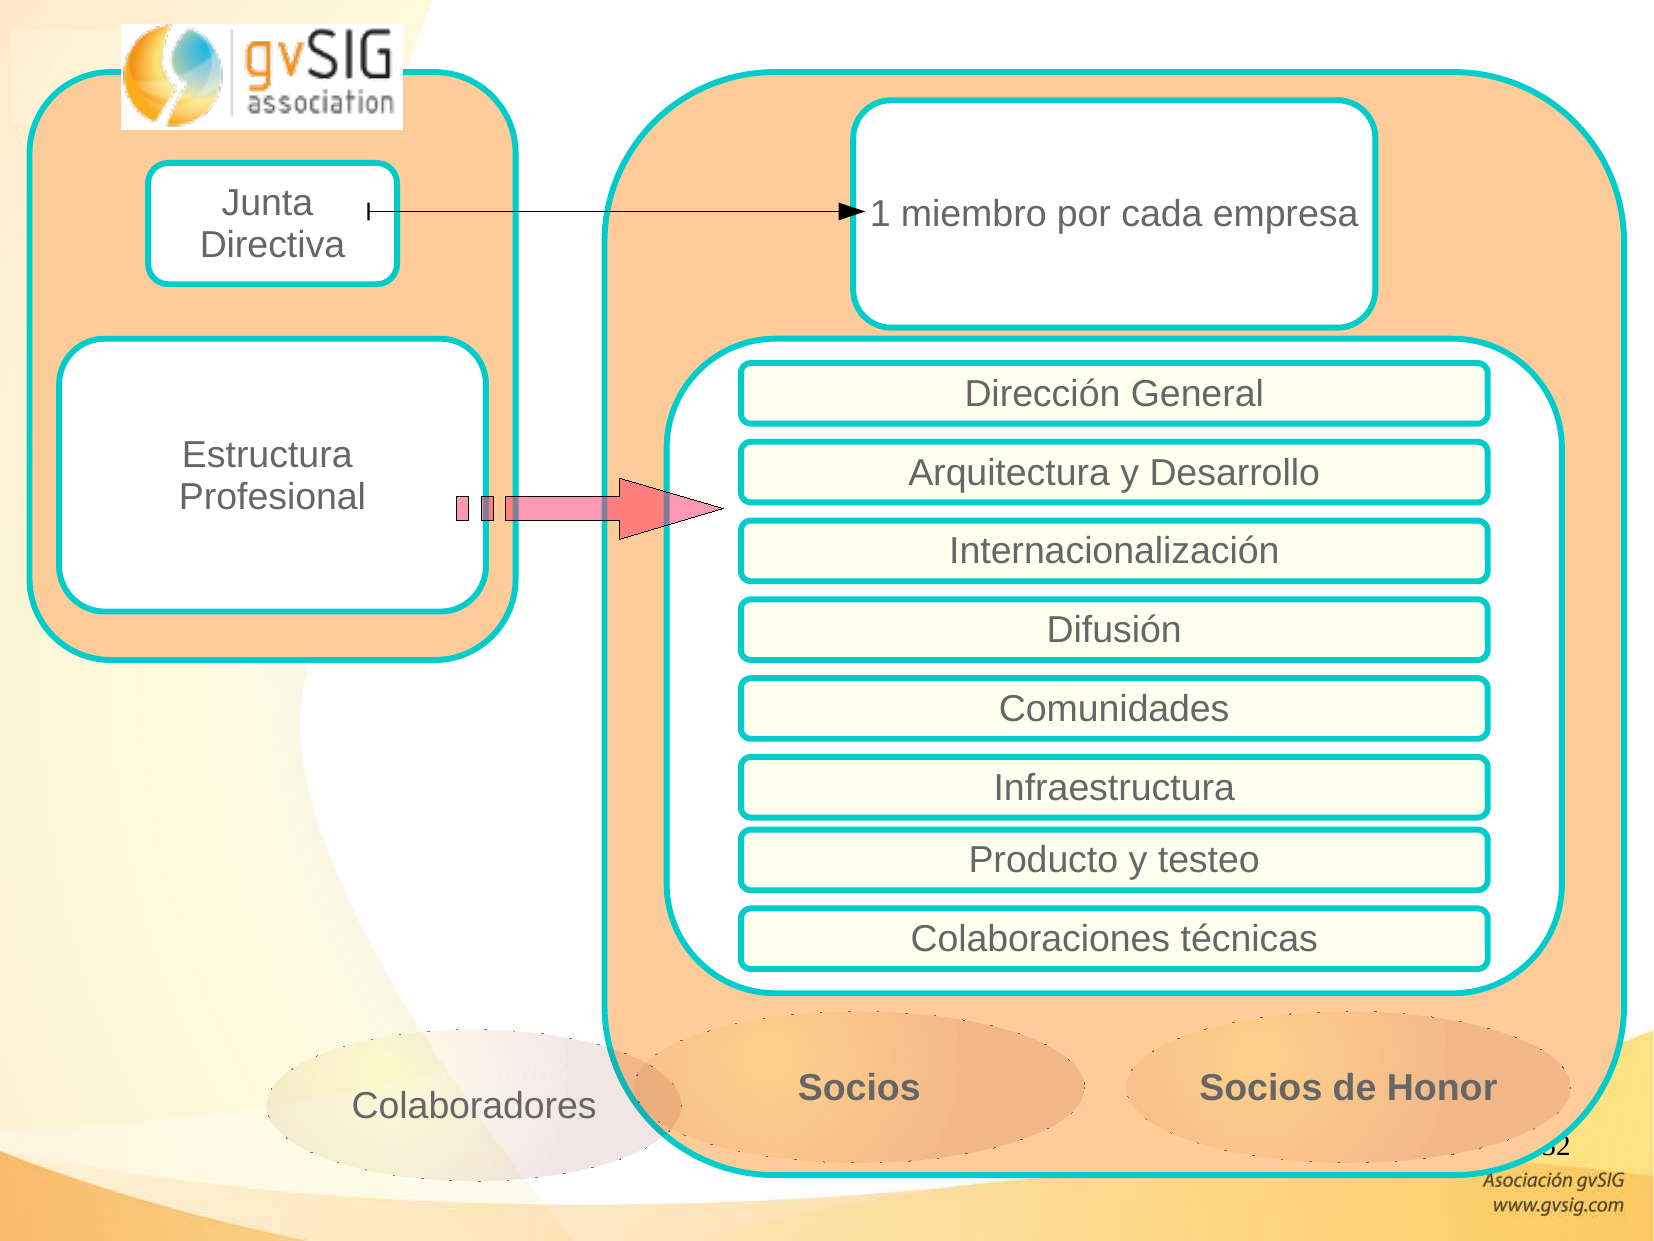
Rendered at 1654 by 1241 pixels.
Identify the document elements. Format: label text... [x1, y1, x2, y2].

text_box Junta Directiva [148, 162, 398, 285]
text_box Dirección General [740, 363, 1488, 424]
text_box Socios [634, 1011, 1085, 1163]
text_box Colaboraciones técnicas [740, 908, 1488, 970]
picture [0, 0, 1654, 1241]
text_box Estructura Profesional [59, 338, 486, 612]
text_box [29, 72, 1625, 1176]
text_box Colaboradores [266, 1029, 671, 1182]
text_box Comunidades [740, 678, 1488, 739]
text_box Internacionalización [740, 520, 1488, 582]
text_box Socios de Honor [1126, 1011, 1571, 1163]
text_box Producto y testeo [740, 829, 1488, 891]
text_box Arquitectura y Desarrollo [740, 441, 1488, 503]
text_box Infraestructura [740, 756, 1488, 818]
text_box Difusión [740, 599, 1488, 661]
text_box 1 miembro por cada empresa [853, 100, 1376, 328]
